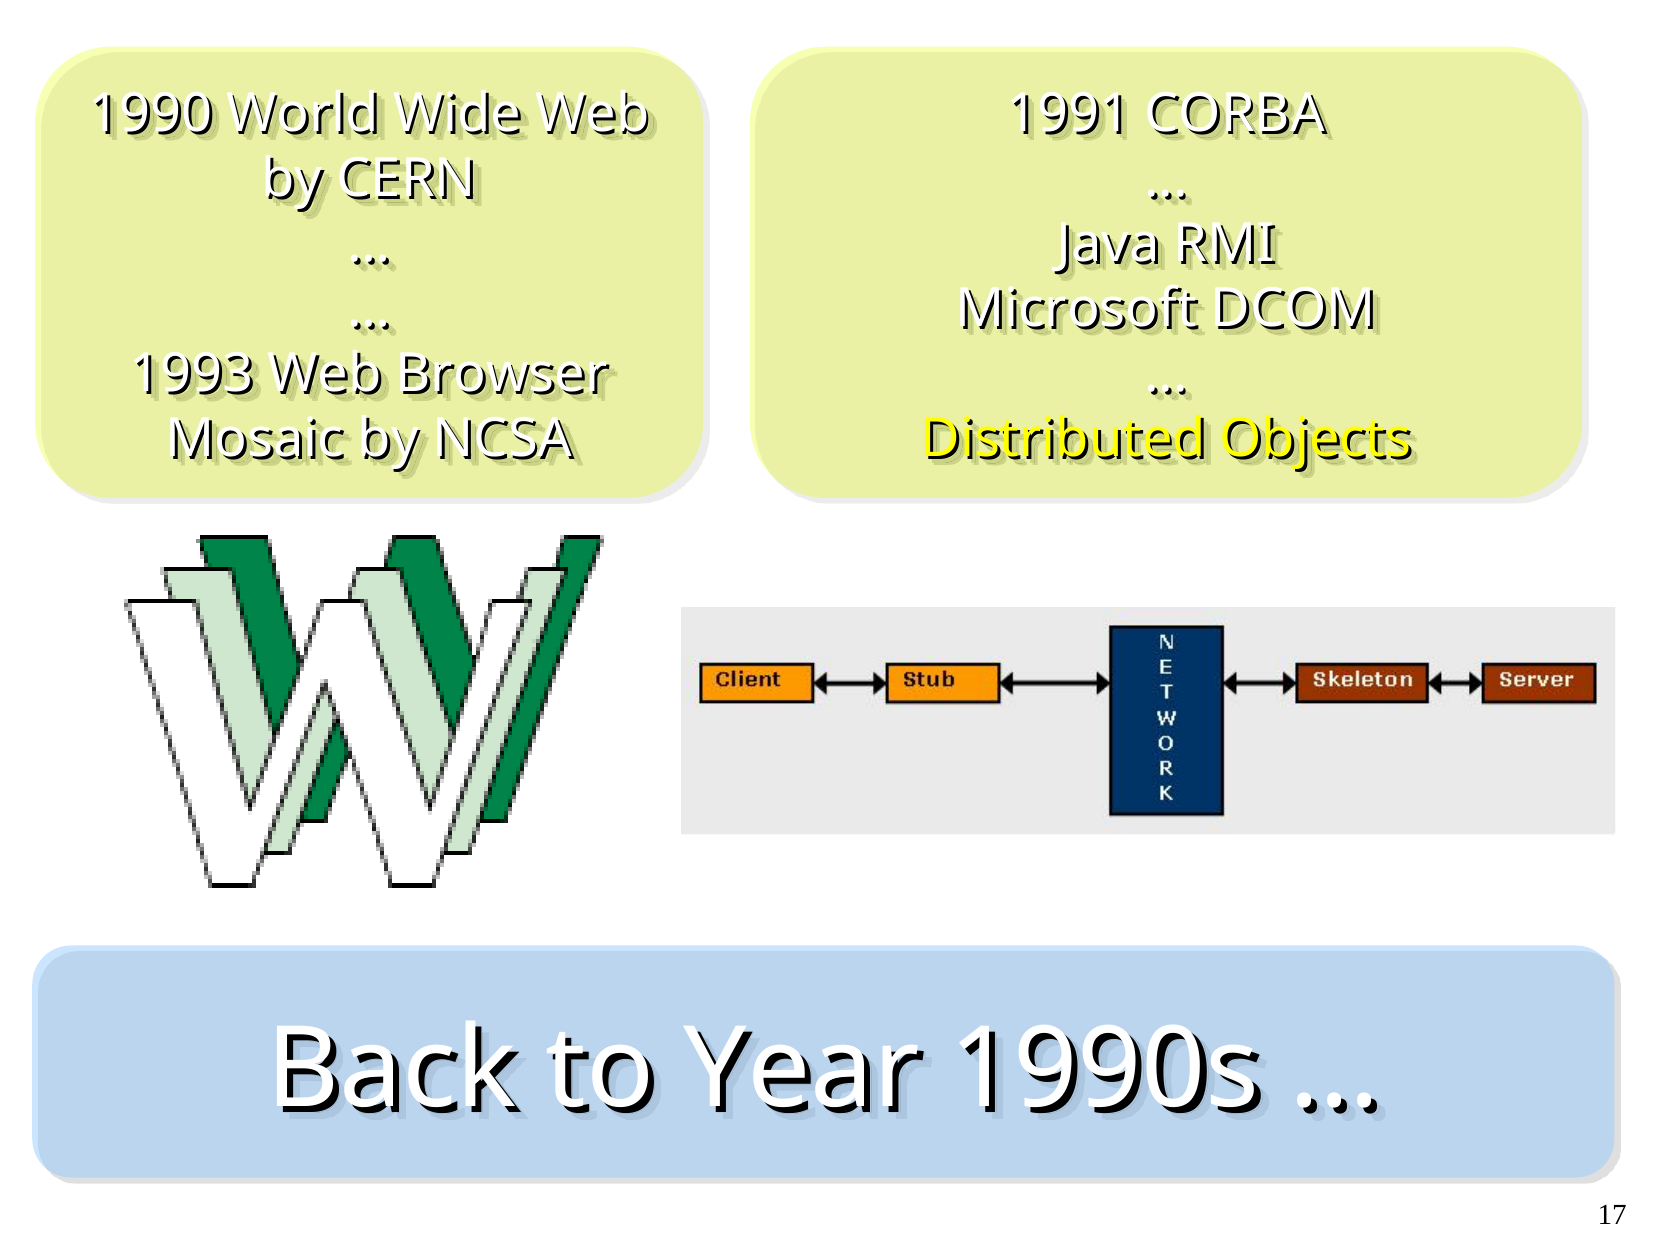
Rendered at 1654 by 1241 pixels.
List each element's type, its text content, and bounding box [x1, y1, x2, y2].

picture [124, 535, 604, 888]
text_box 1990 World Wide Web by CERN … … 1993 Web Browser Mosaic by NCSA [35, 46, 704, 498]
picture [681, 607, 1617, 836]
text_box 1991 CORBA ... Java RMI Microsoft DCOM ... Distributed Objects [750, 46, 1583, 498]
text_box Back to Year 1990s ... [32, 945, 1615, 1178]
